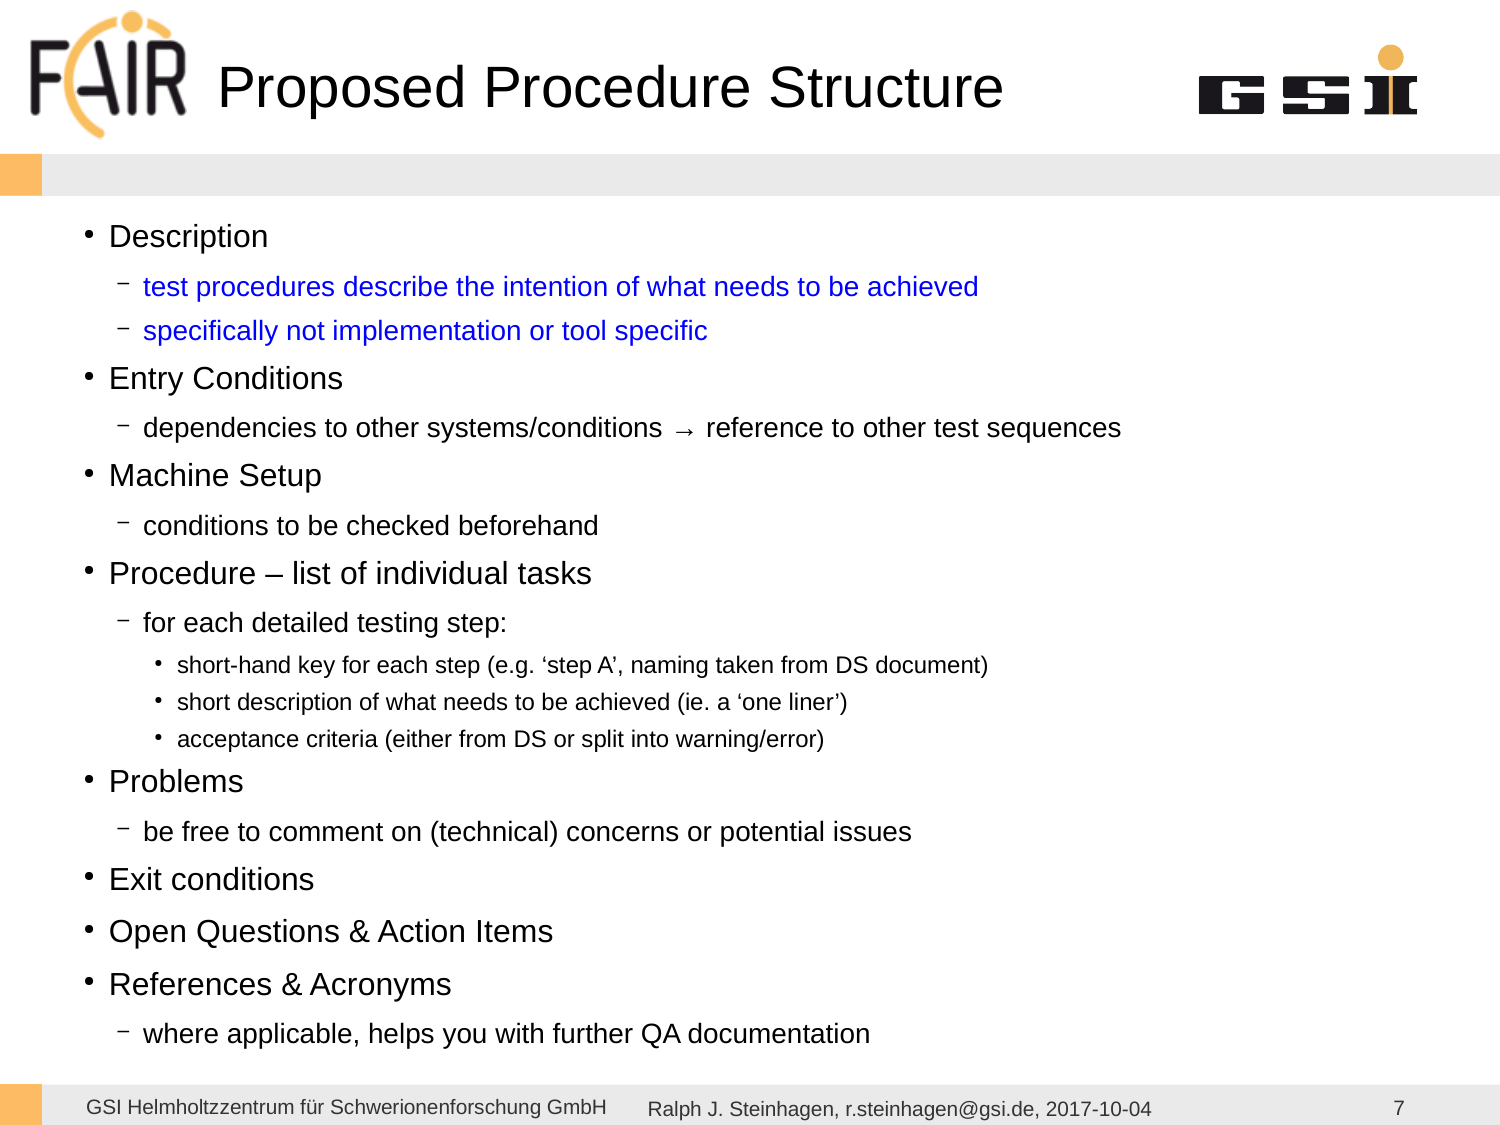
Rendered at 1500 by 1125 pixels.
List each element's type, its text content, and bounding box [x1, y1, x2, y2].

picture [30, 9, 187, 141]
picture [1197, 42, 1419, 117]
list Description test procedures describe the intention of what needs to be achieved specifically not implementation or tool specific Entry Conditions dependencies to other systems/conditions → reference to other test sequences Machine Setup conditions to be checked beforehand Procedure – list of individual tasks for each detailed testing step: short-hand key for each step (e.g. ‘step A’, naming taken from DS document) short description of what needs to be achieved (ie. a ‘one liner’) acceptance criteria (either from DS or split into warning/error) Problems be free to comment on (technical) concerns or potential issues Exit conditions Open Questions & Action Items References & Acronyms where applicable, helps you with further QA documentation [75, 215, 1425, 1055]
title Proposed Procedure Structure [217, 20, 1180, 147]
